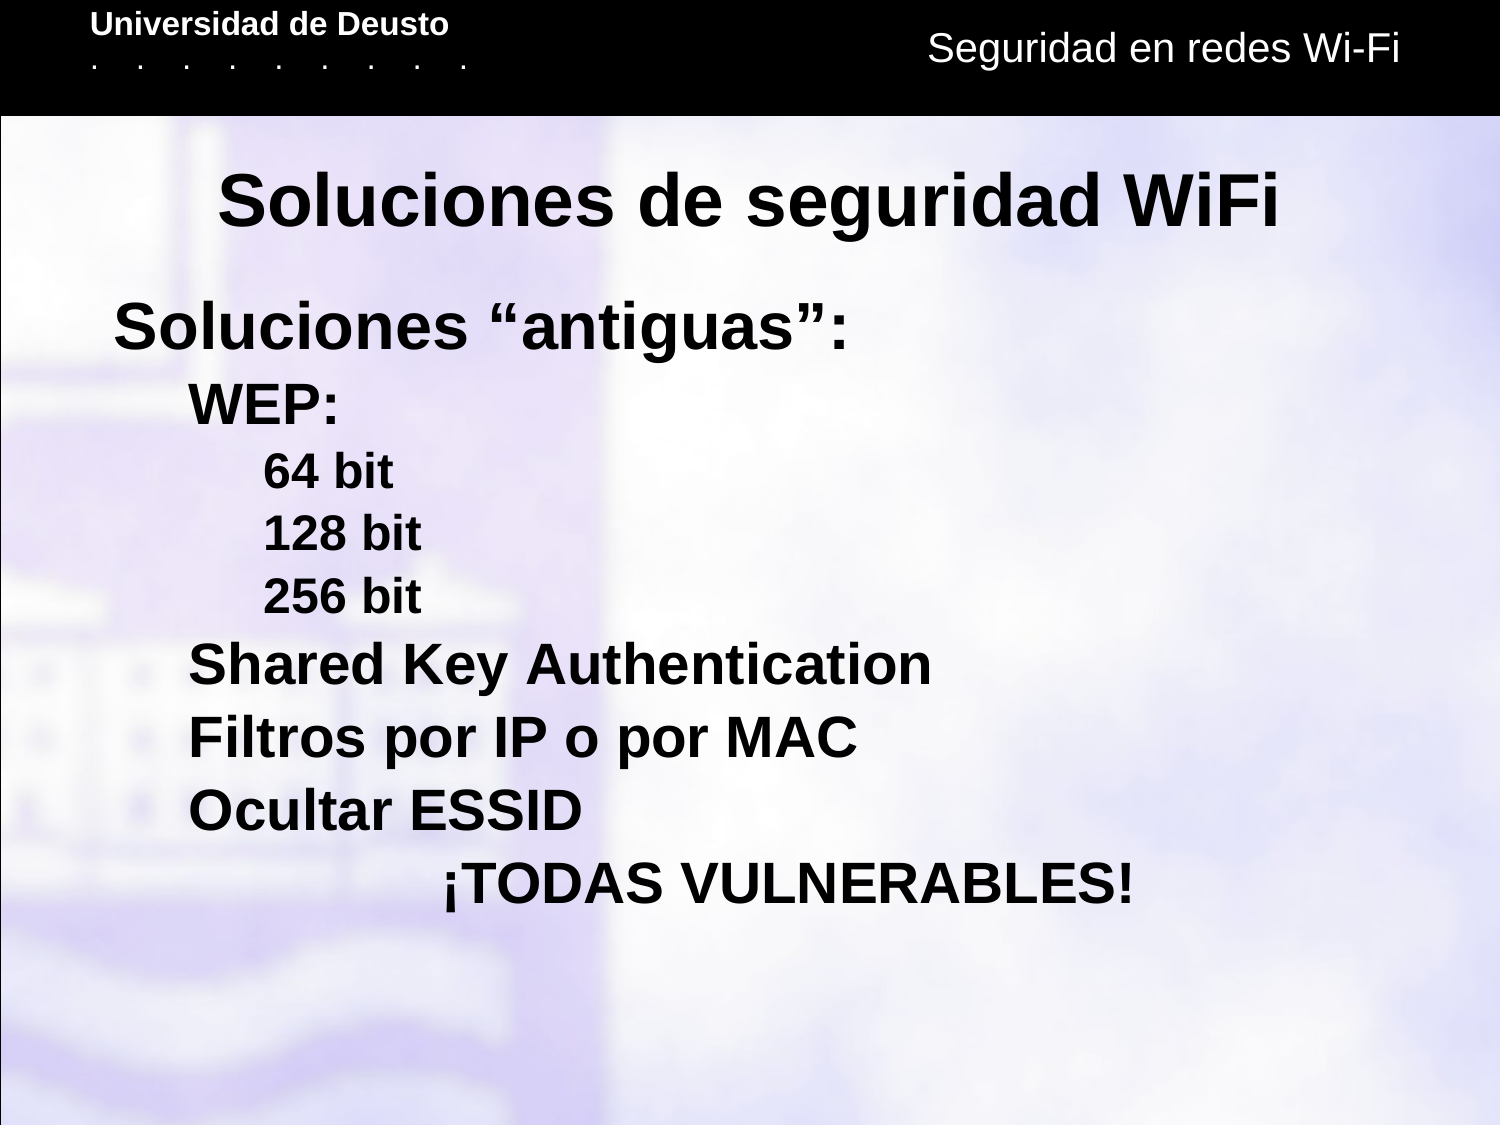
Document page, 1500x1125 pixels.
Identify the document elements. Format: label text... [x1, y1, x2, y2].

picture [1, 116, 1500, 1125]
title Soluciones de seguridad WiFi [112, 137, 1388, 263]
list Soluciones “antiguas”: WEP: 64 bit 128 bit 256 bit Shared Key Authentication Filtros por IP o por MAC Ocultar ESSID ¡TODAS VULNERABLES! [114, 295, 1390, 983]
